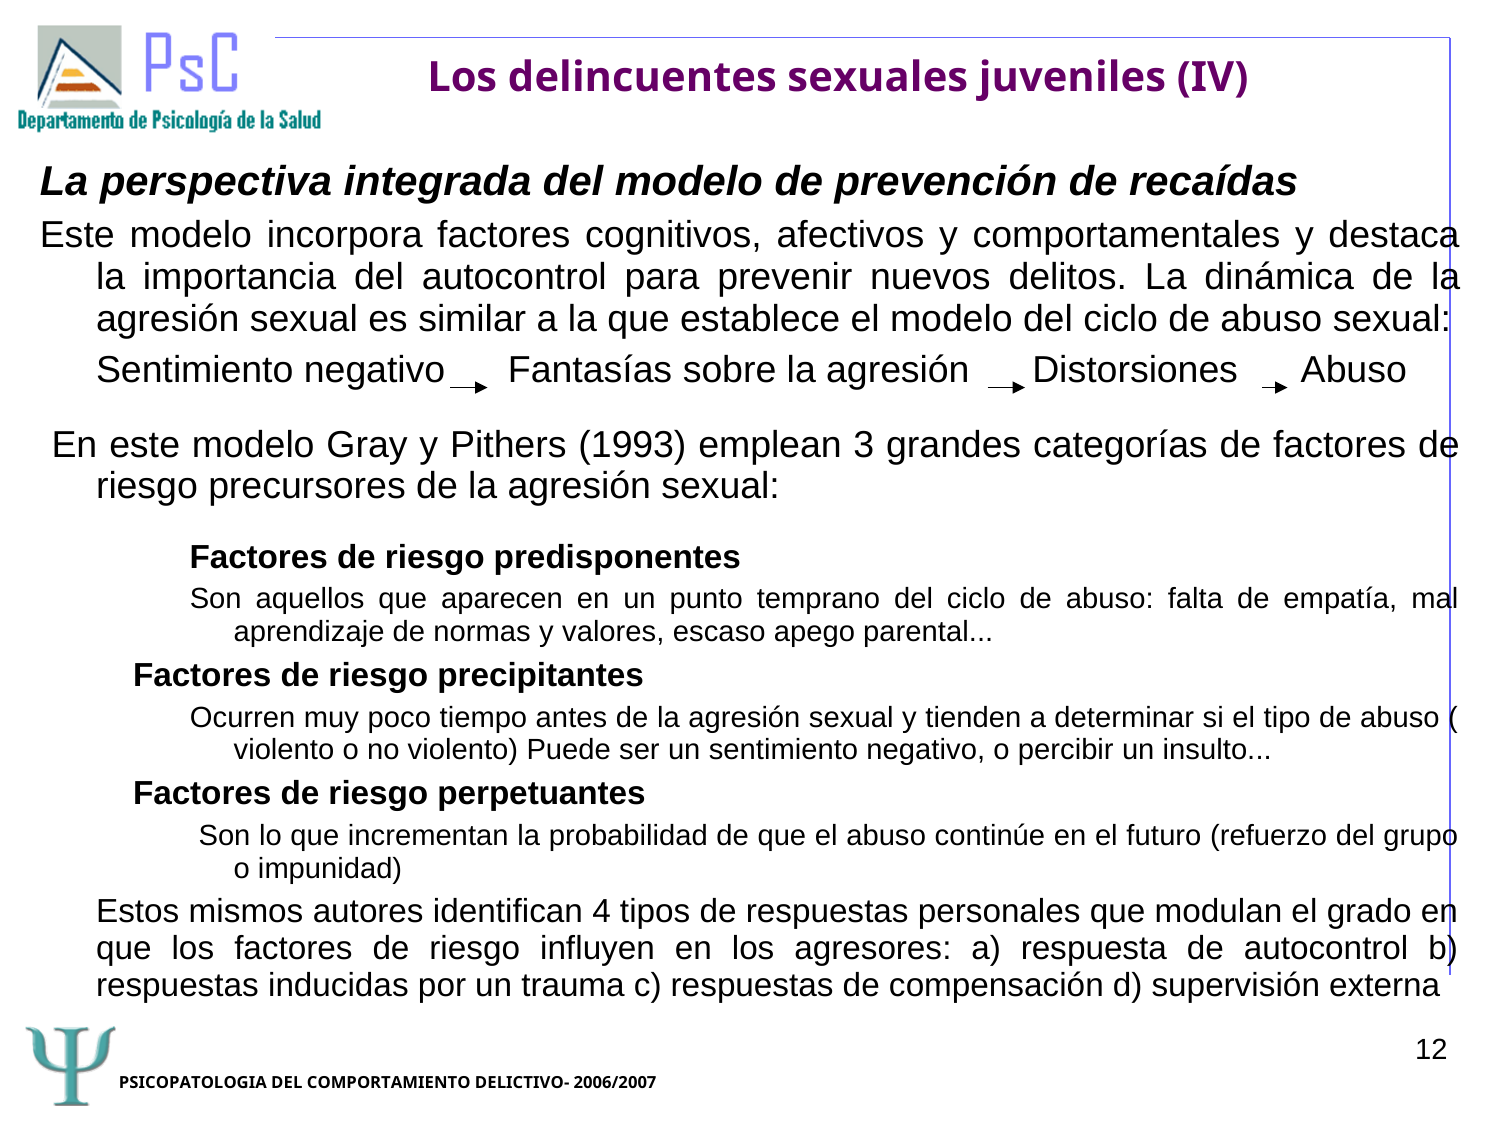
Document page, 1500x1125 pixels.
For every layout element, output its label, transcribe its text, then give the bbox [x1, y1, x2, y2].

title Los delincuentes sexuales juveniles (IV) [349, 24, 1338, 126]
picture [0, 0, 330, 138]
subtitle La perspectiva integrada del modelo de prevención de recaídas Este modelo incorpora factores cognitivos, afectivos y comportamentales y destaca la importancia del autocontrol para prevenir nuevos delitos. La dinámica de la agresión sexual es similar a la que establece el modelo del ciclo de abuso sexual: Sentimiento negativo Fantasías sobre la agresión Distorsiones Abuso En este modelo Gray y Pithers (1993) emplean 3 grandes categorías de factores de riesgo precursores de la agresión sexual: Factores de riesgo predisponentes Son aquellos que aparecen en un punto temprano del ciclo de abuso: falta de empatía, mal aprendizaje de normas y valores, escaso apego parental... Factores de riesgo precipitantes Ocurren muy poco tiempo antes de la agresión sexual y tienden a determinar si el tipo de abuso ( violento o no violento) Puede ser un sentimiento negativo, o percibir un insulto... Factores de riesgo perpetuantes Son lo que incrementan la probabilidad de que el abuso continúe en el futuro (refuerzo del grupo o impunidad) Estos mismos autores identifican 4 tipos de respuestas personales que modulan el grado en que los factores de riesgo influyen en los agresores: a) respuesta de autocontrol b) respuestas inducidas por un trauma c) respuestas de compensación d) supervisión externa [24, 149, 1476, 1125]
